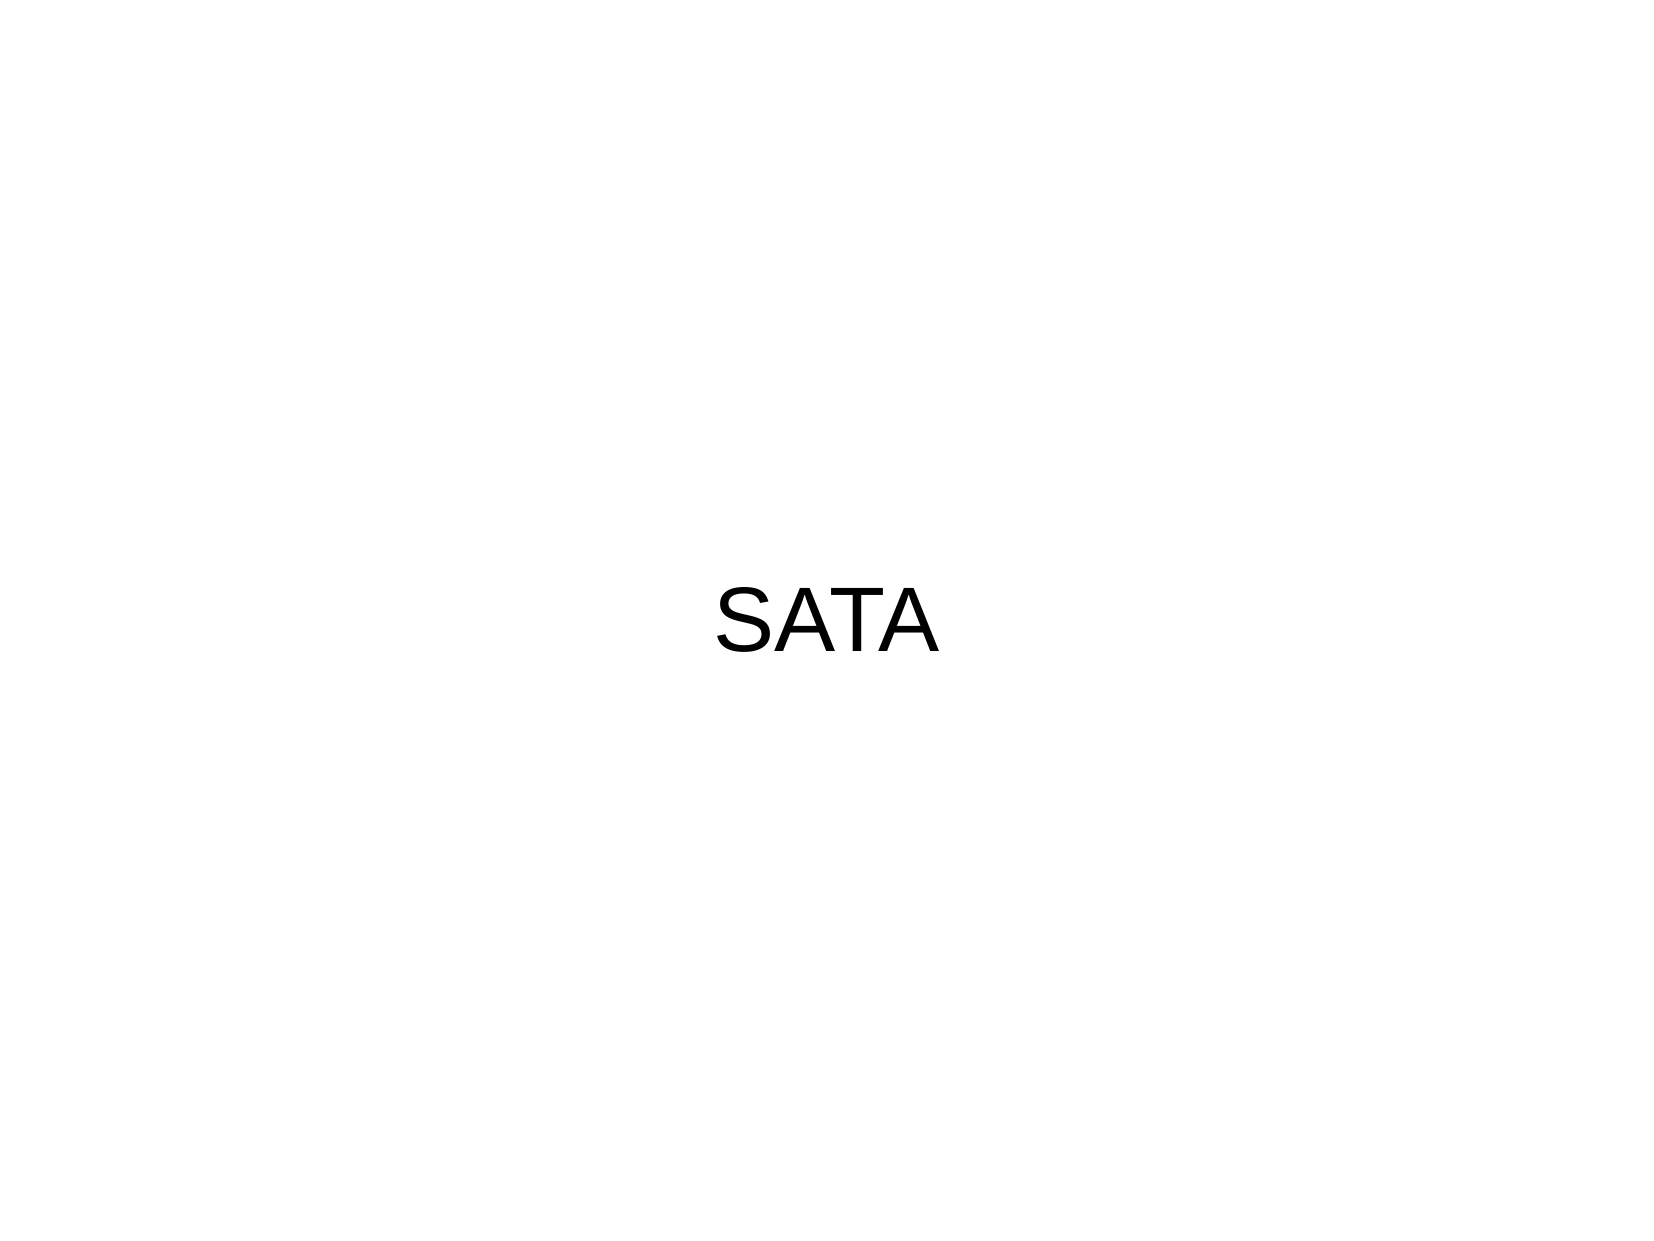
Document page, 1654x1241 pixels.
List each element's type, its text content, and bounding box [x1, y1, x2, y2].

title SATA [82, 523, 1571, 717]
